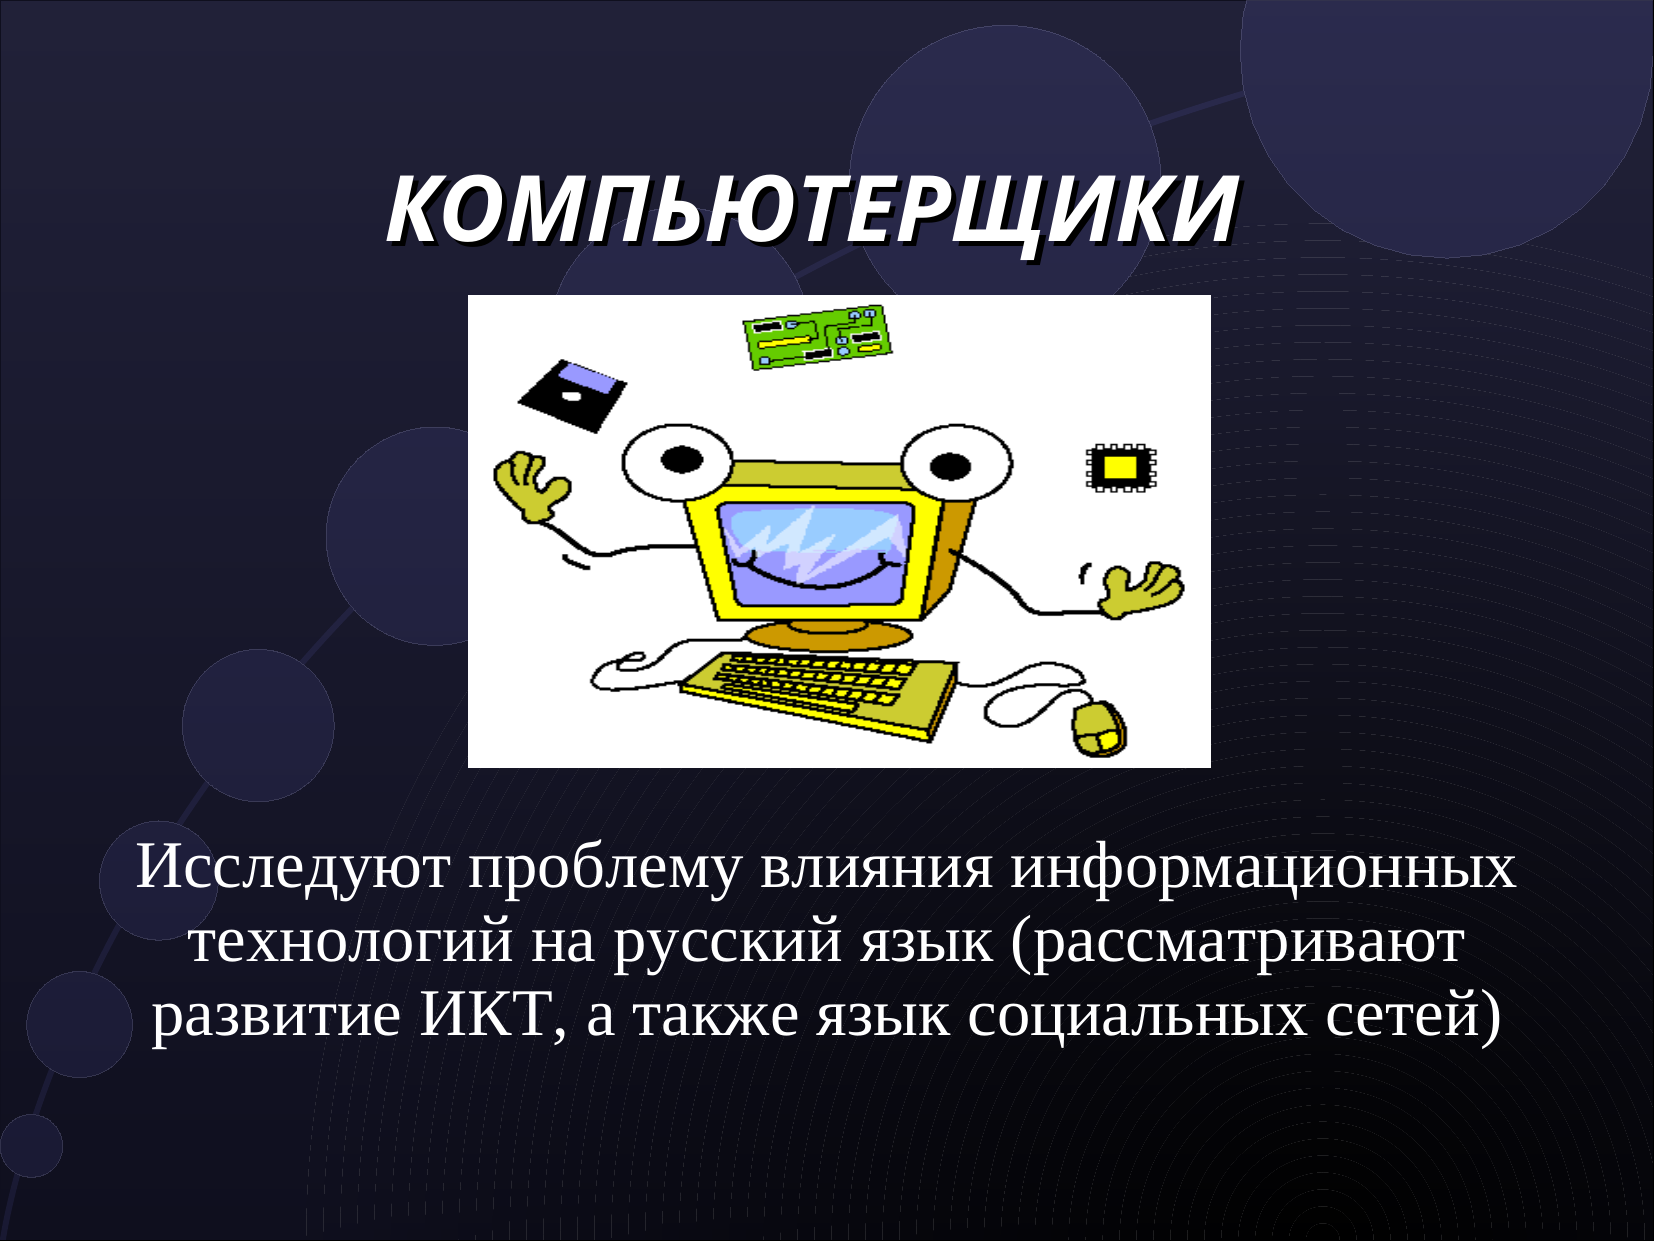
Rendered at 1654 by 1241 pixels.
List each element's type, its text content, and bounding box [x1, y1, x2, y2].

title КОМПЬЮТЕРЩИКИ [121, 110, 1534, 303]
subtitle Исследуют проблему влияния информационных технологий на русский язык (рассматривают развитие ИКТ, а также язык социальных сетей) [121, 352, 1534, 1156]
picture [468, 295, 1211, 768]
